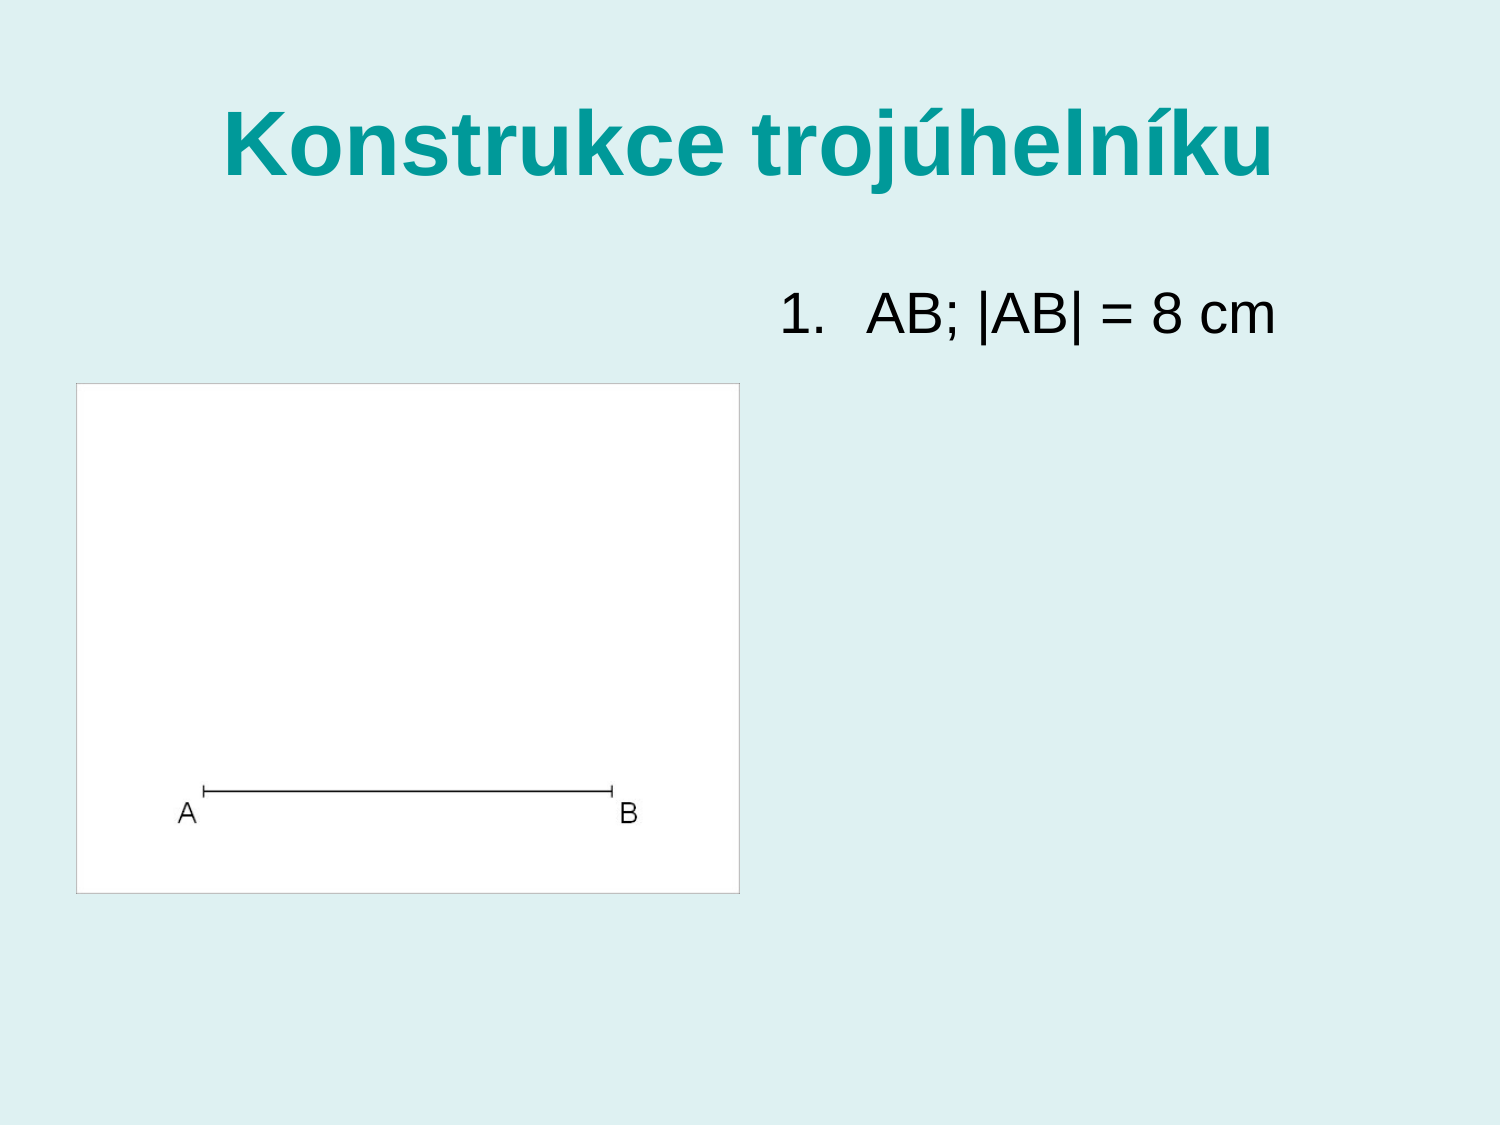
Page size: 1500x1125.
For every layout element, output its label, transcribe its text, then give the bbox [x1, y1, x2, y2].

picture [76, 383, 740, 894]
title Konstrukce trojúhelníku [75, 45, 1426, 233]
list AB; |AB| = 8 cm [764, 267, 1427, 1010]
